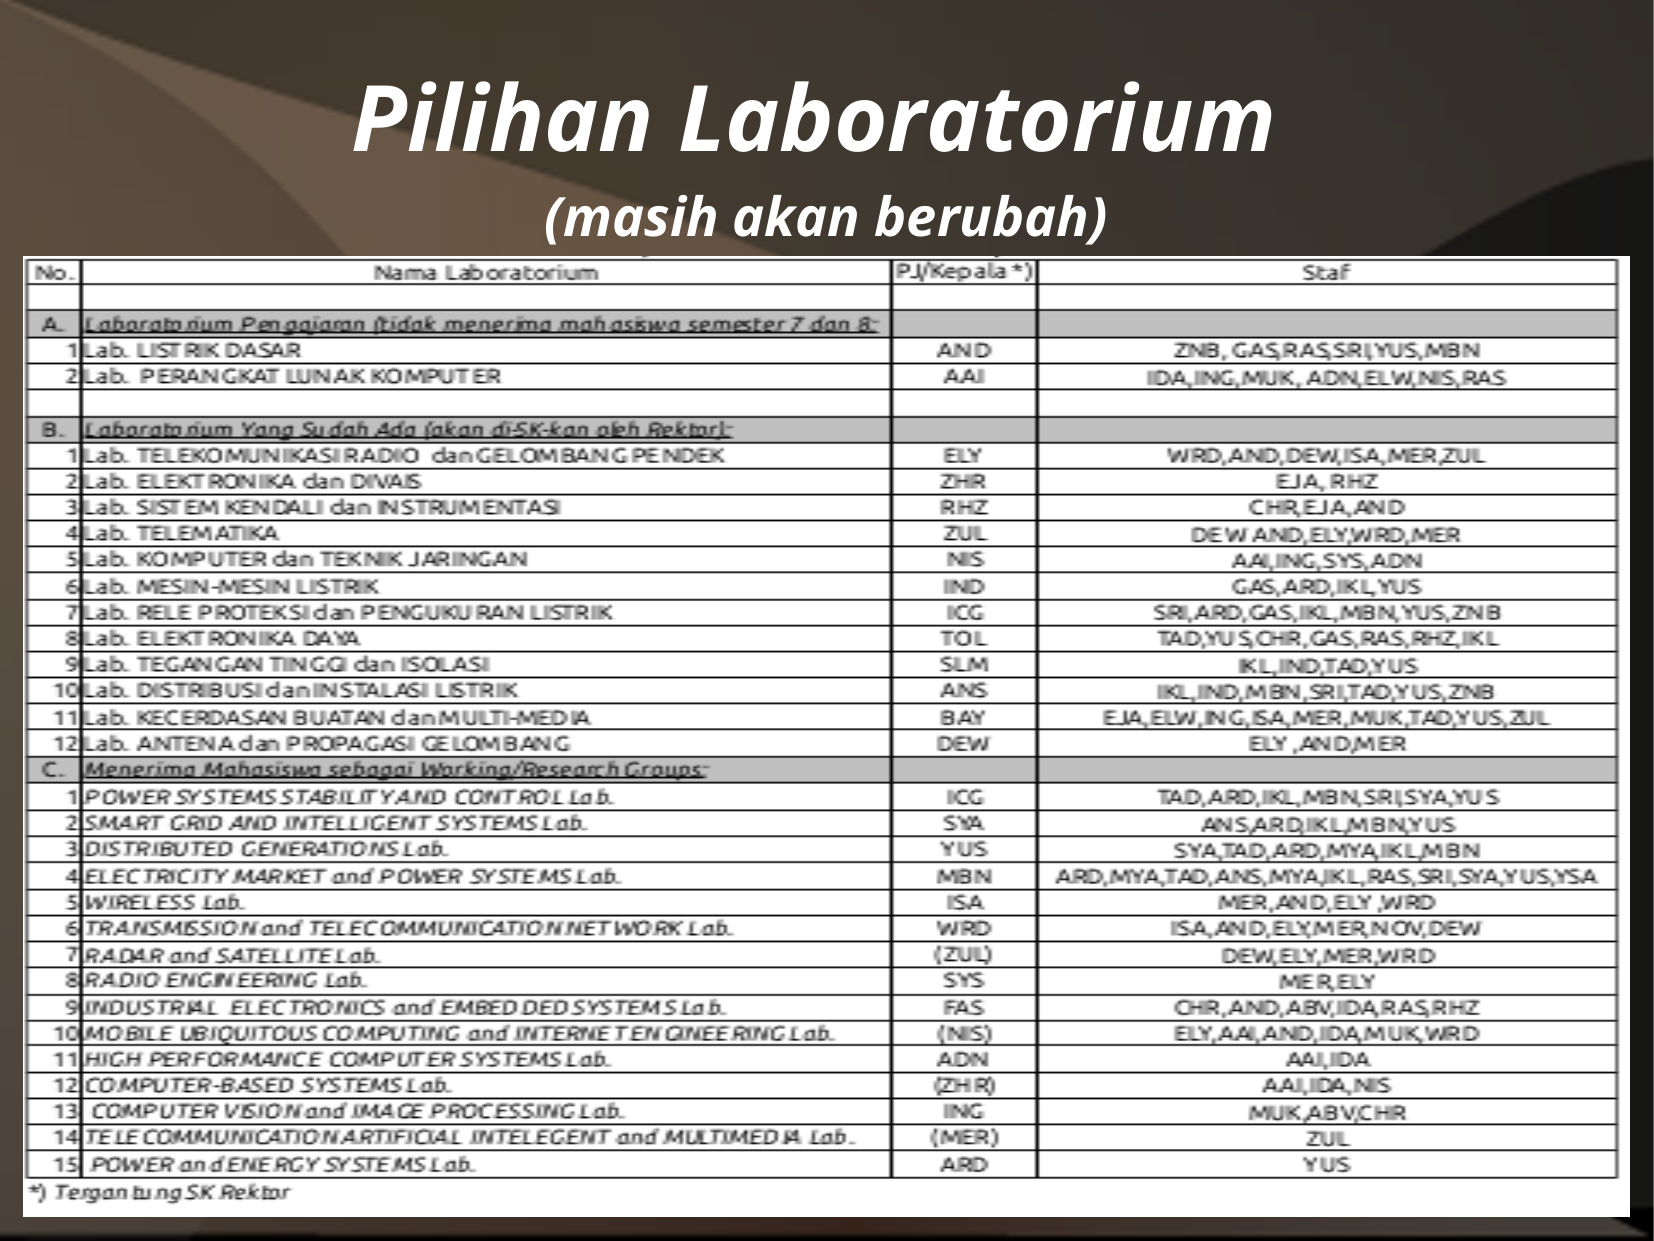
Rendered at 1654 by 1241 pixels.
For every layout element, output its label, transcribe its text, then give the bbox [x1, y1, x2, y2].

title Pilihan Laboratorium (masih akan berubah) [82, 49, 1571, 256]
picture [0, 0, 1654, 1241]
